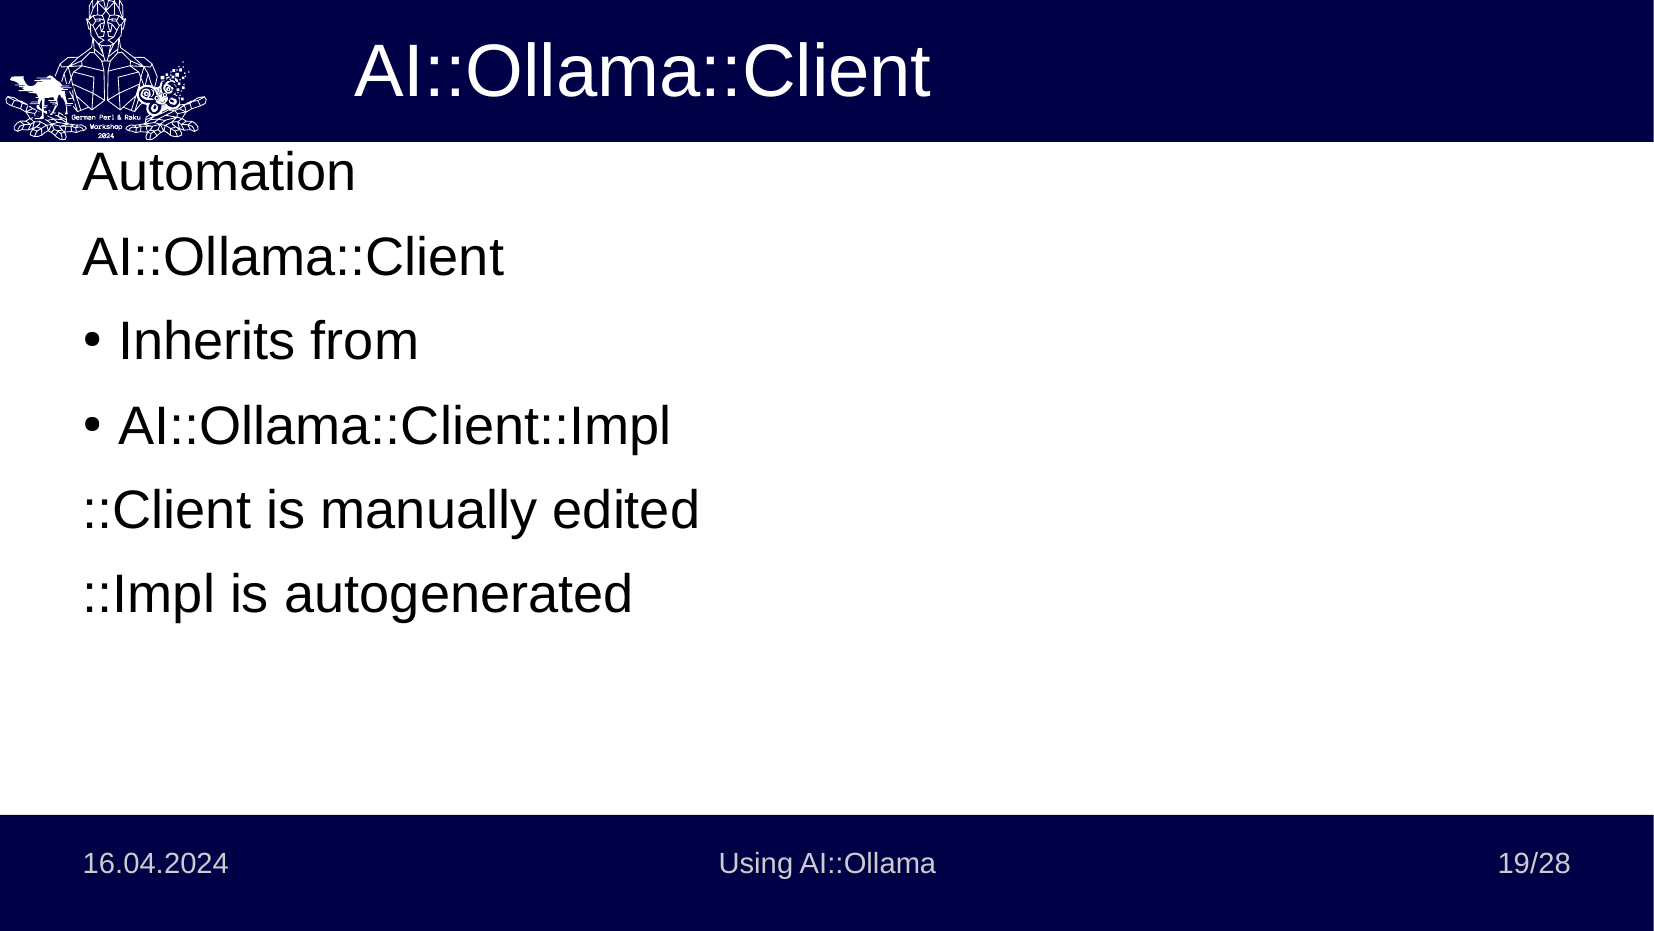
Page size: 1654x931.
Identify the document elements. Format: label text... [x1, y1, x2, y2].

list Automation AI::Ollama::Client Inherits from AI::Ollama::Client::Impl ::Client is manually edited ::Impl is autogenerated [82, 141, 809, 815]
title AI::Ollama::Client [354, 5, 1654, 136]
